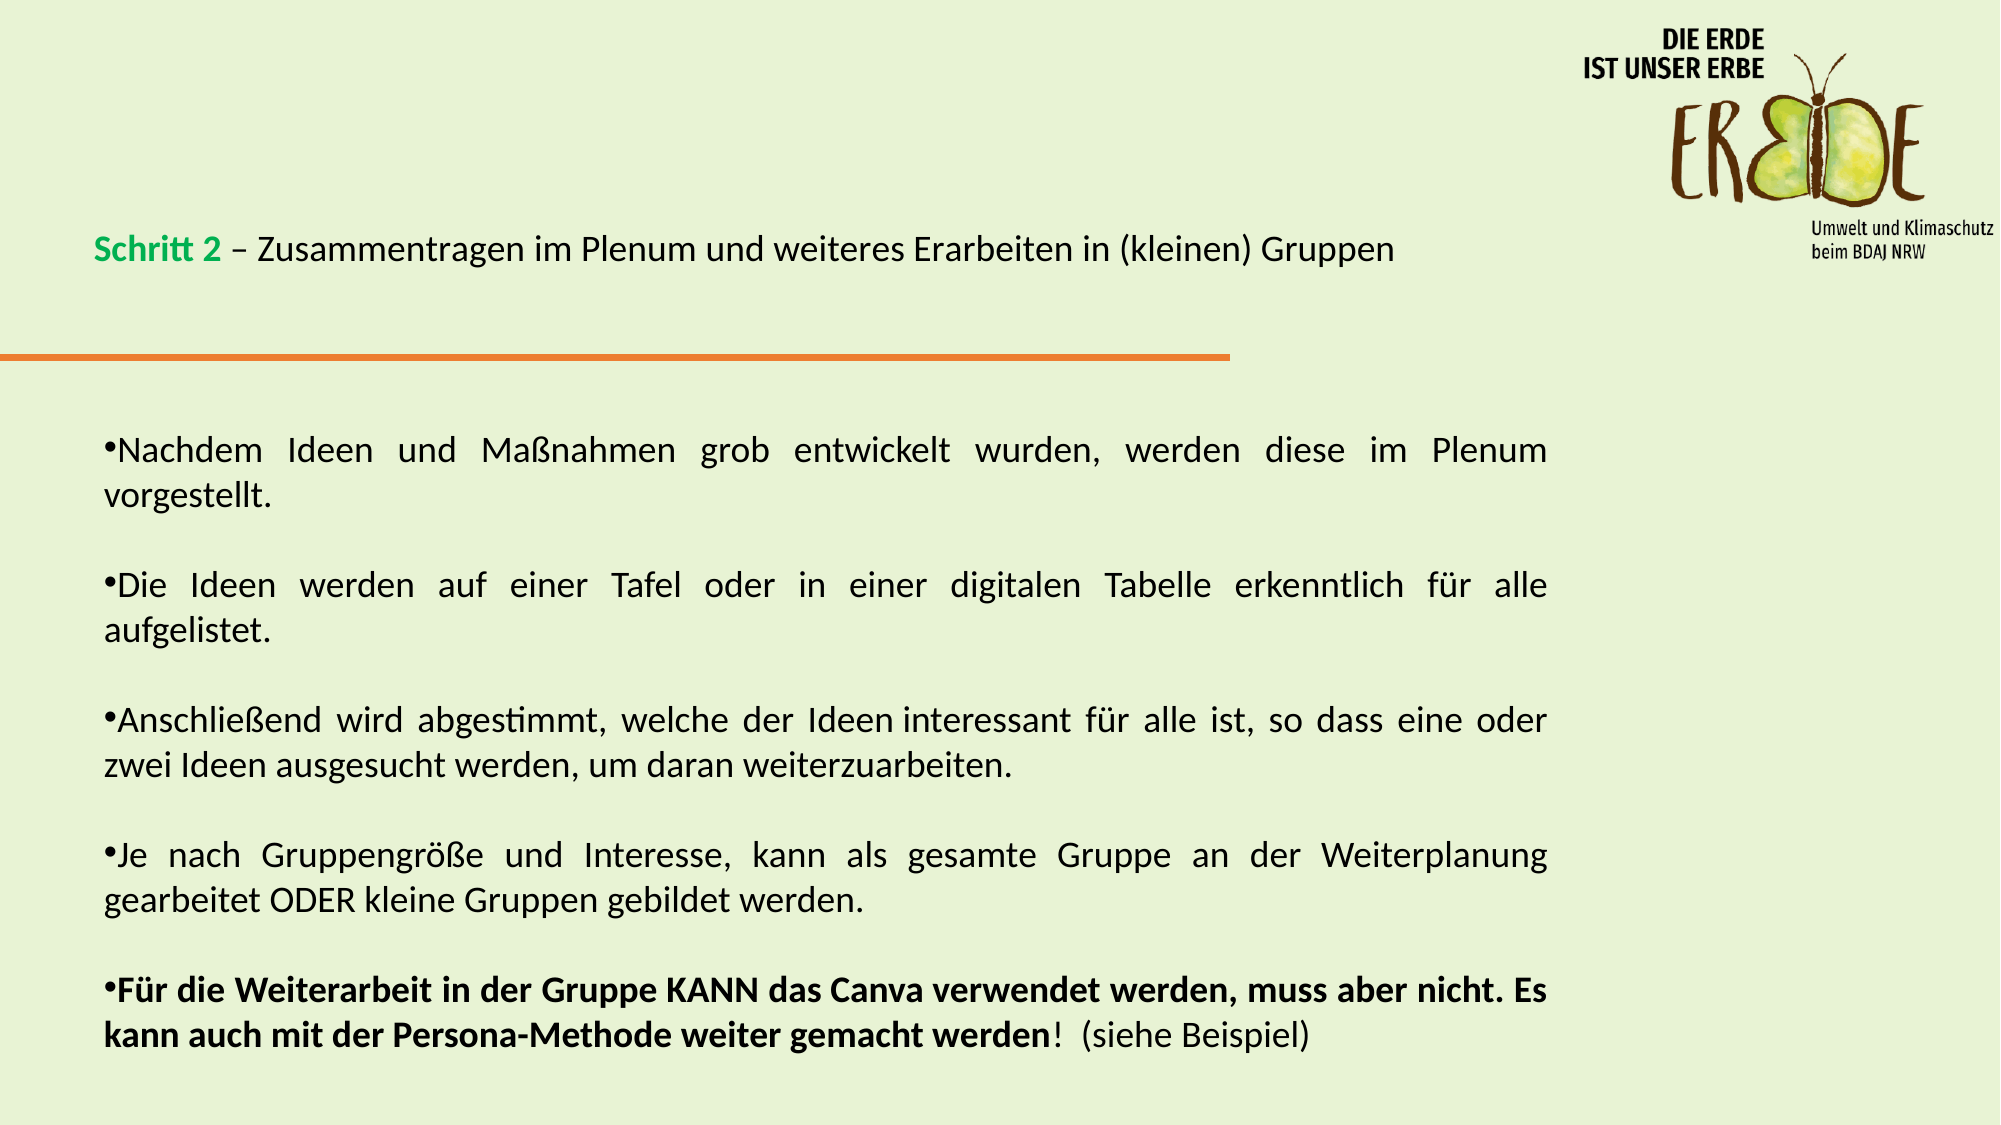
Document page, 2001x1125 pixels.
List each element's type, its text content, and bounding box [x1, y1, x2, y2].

text_box Nachdem Ideen und Maßnahmen grob entwickelt wurden, werden diese im Plenum vorgestellt. Die Ideen werden auf einer Tafel oder in einer digitalen Tabelle erkenntlich für alle aufgelistet. Anschließend wird abgestimmt, welche der Ideen interessant für alle ist, so dass eine oder zwei Ideen ausgesucht werden, um daran weiterzuarbeiten. Je nach Gruppengröße und Interesse, kann als gesamte Gruppe an der Weiterplanung gearbeitet ODER kleine Gruppen gebildet werden. Für die Weiterarbeit in der Gruppe KANN das Canva verwendet werden, muss aber nicht. Es kann auch mit der Persona-Methode weiter gemacht werden! (siehe Beispiel) [104, 425, 1556, 585]
text_box Schritt 2 – Zusammentragen im Plenum und weiteres Erarbeiten in (kleinen) Gruppen [78, 207, 1735, 274]
